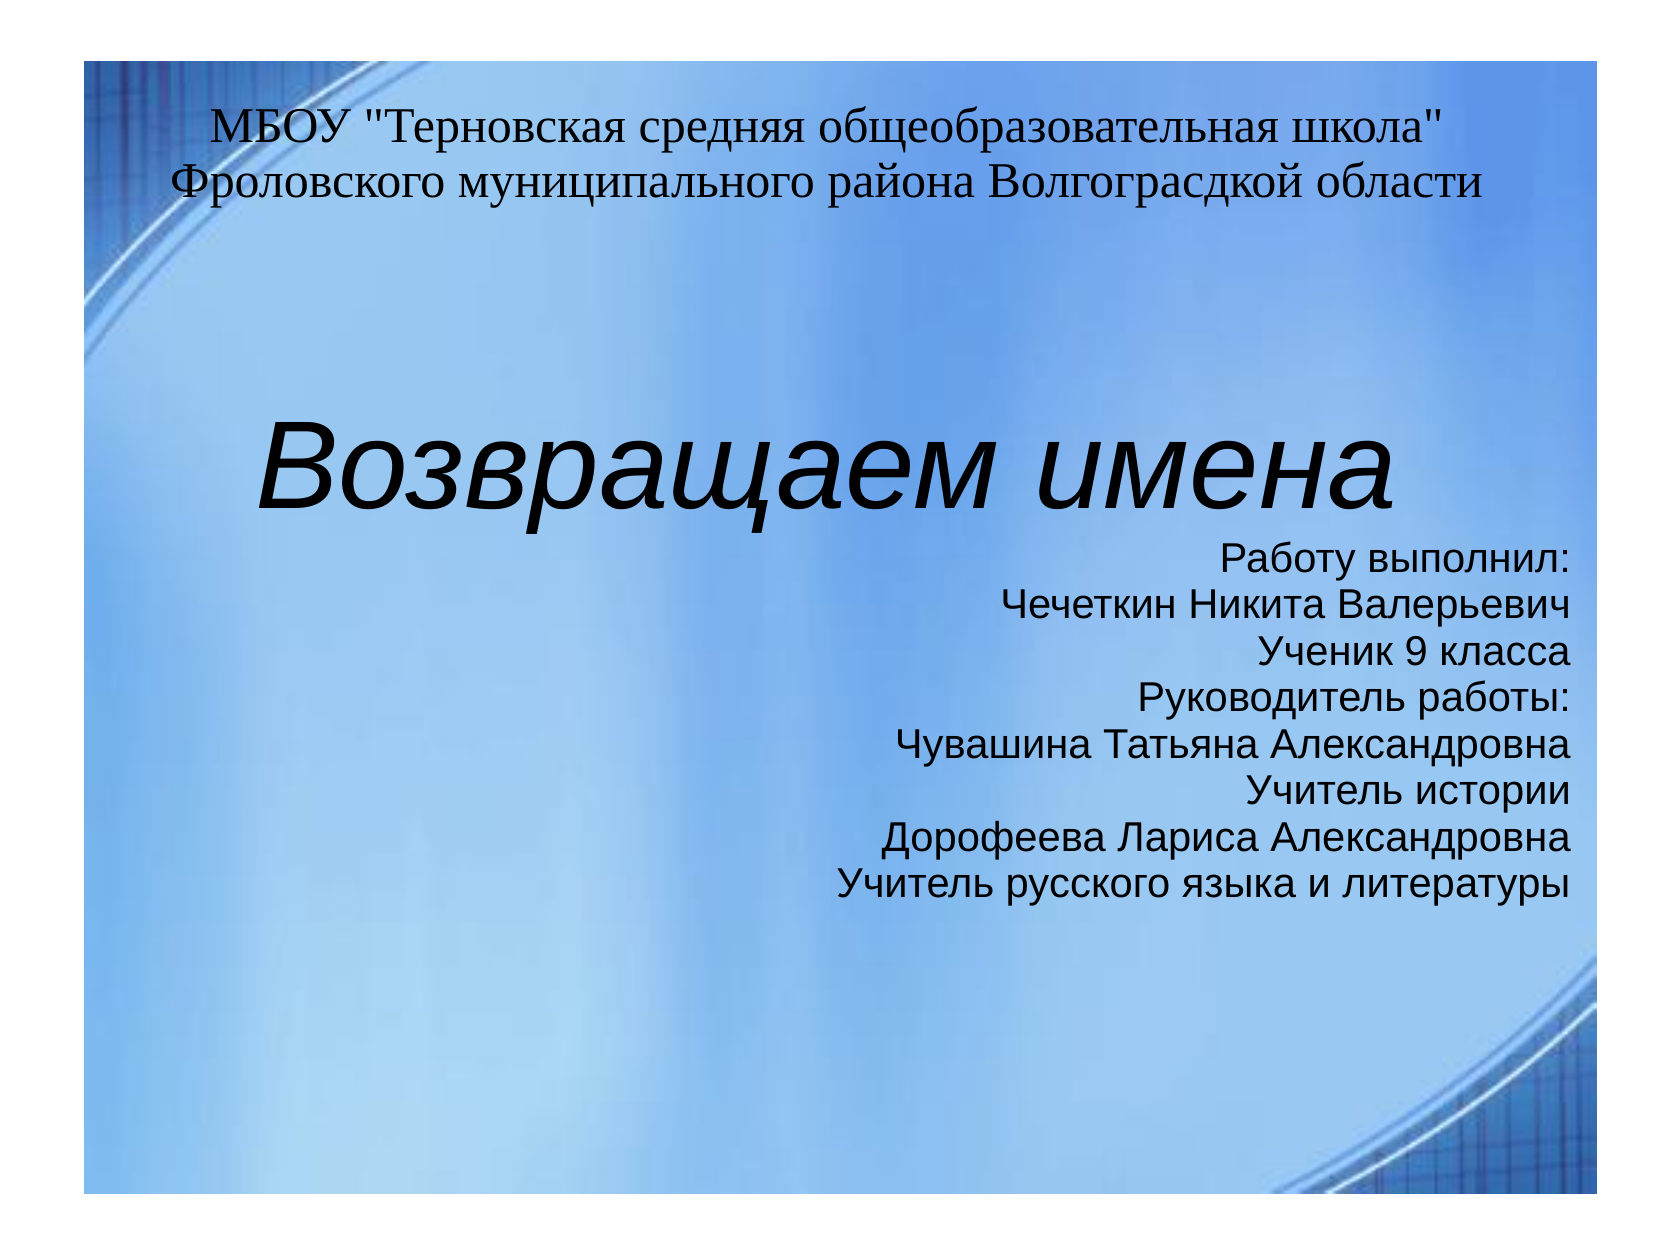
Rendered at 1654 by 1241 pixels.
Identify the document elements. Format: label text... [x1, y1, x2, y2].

picture [84, 61, 1597, 1194]
title МБОУ "Терновская средняя общеобразовательная школа" Фроловского муниципального района Волгограсдкой области [82, 49, 1571, 257]
subtitle Возвращаем имена Работу выполнил: Чечеткин Никита Валерьевич Ученик 9 класса Руководитель работы: Чувашина Татьяна Александровна Учитель истории Дорофеева Лариса Александровна Учитель русского языка и литературы [82, 290, 1571, 1109]
